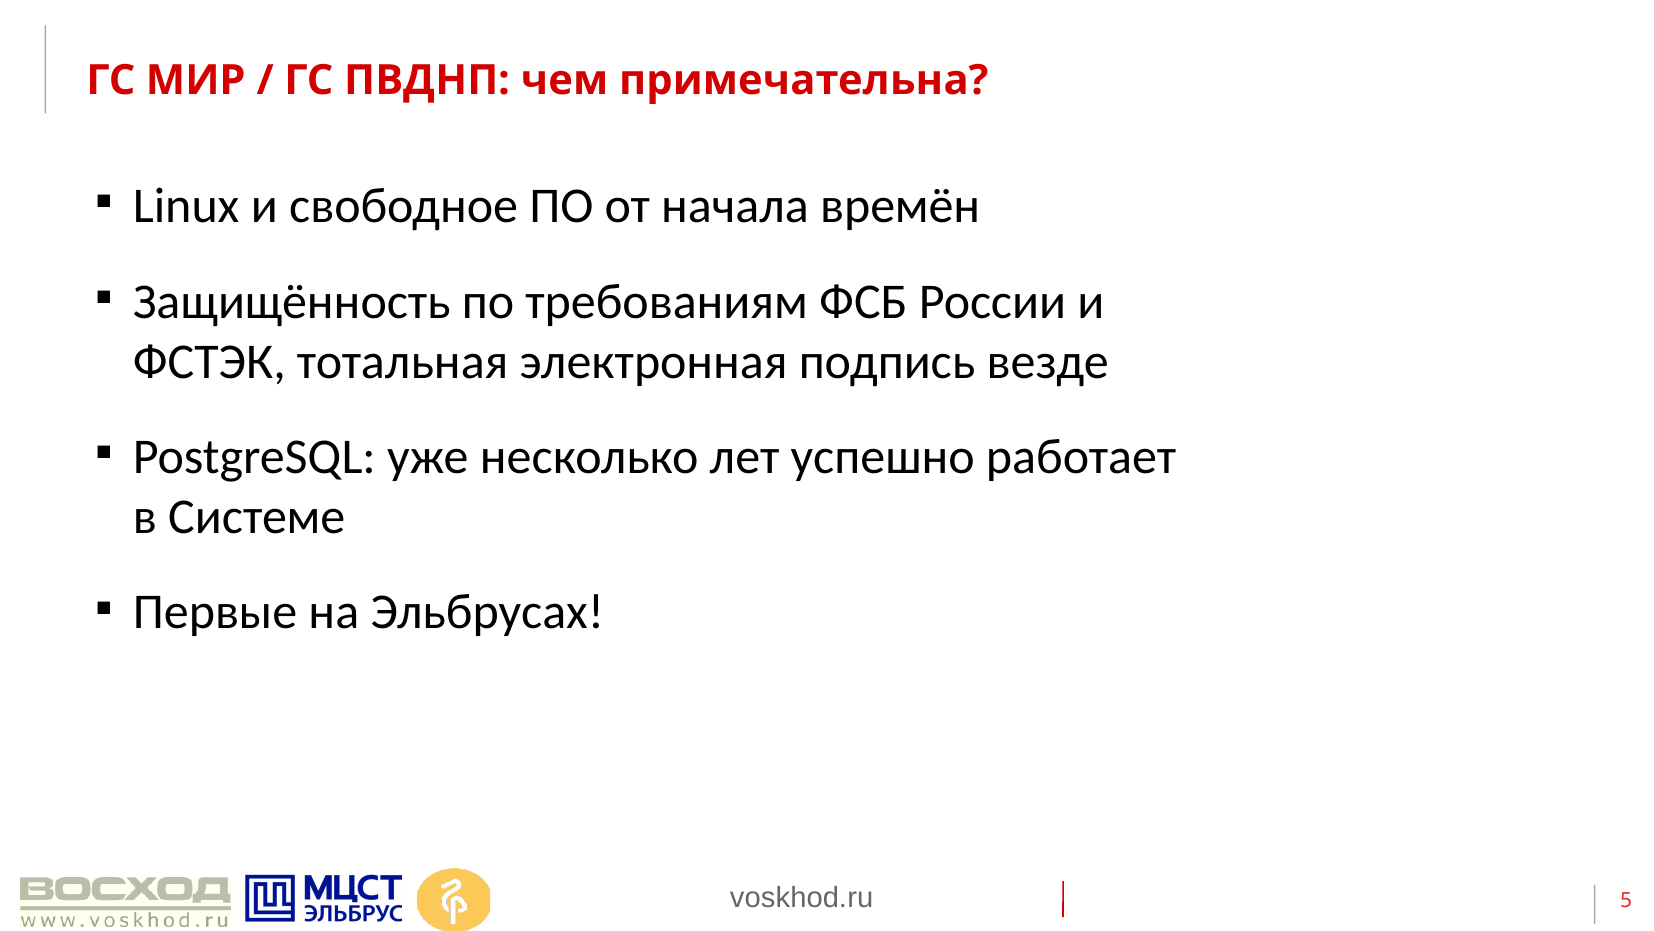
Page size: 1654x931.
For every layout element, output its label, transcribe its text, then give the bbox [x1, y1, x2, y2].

picture [20, 877, 231, 927]
title ГС МИР / ГС ПВДНП: чем примечательна? [71, 45, 1560, 133]
picture [242, 874, 402, 922]
slide_number <number> [1267, 884, 1647, 918]
text_box Linux и свободное ПО от начала времён Защищённость по требованиям ФСБ России и ФСТЭК, тотальная электронная подпись везде PostgreSQL: уже несколько лет успешно работает в Системе Первые на Эльбрусах! [82, 165, 1193, 647]
picture [416, 868, 491, 931]
